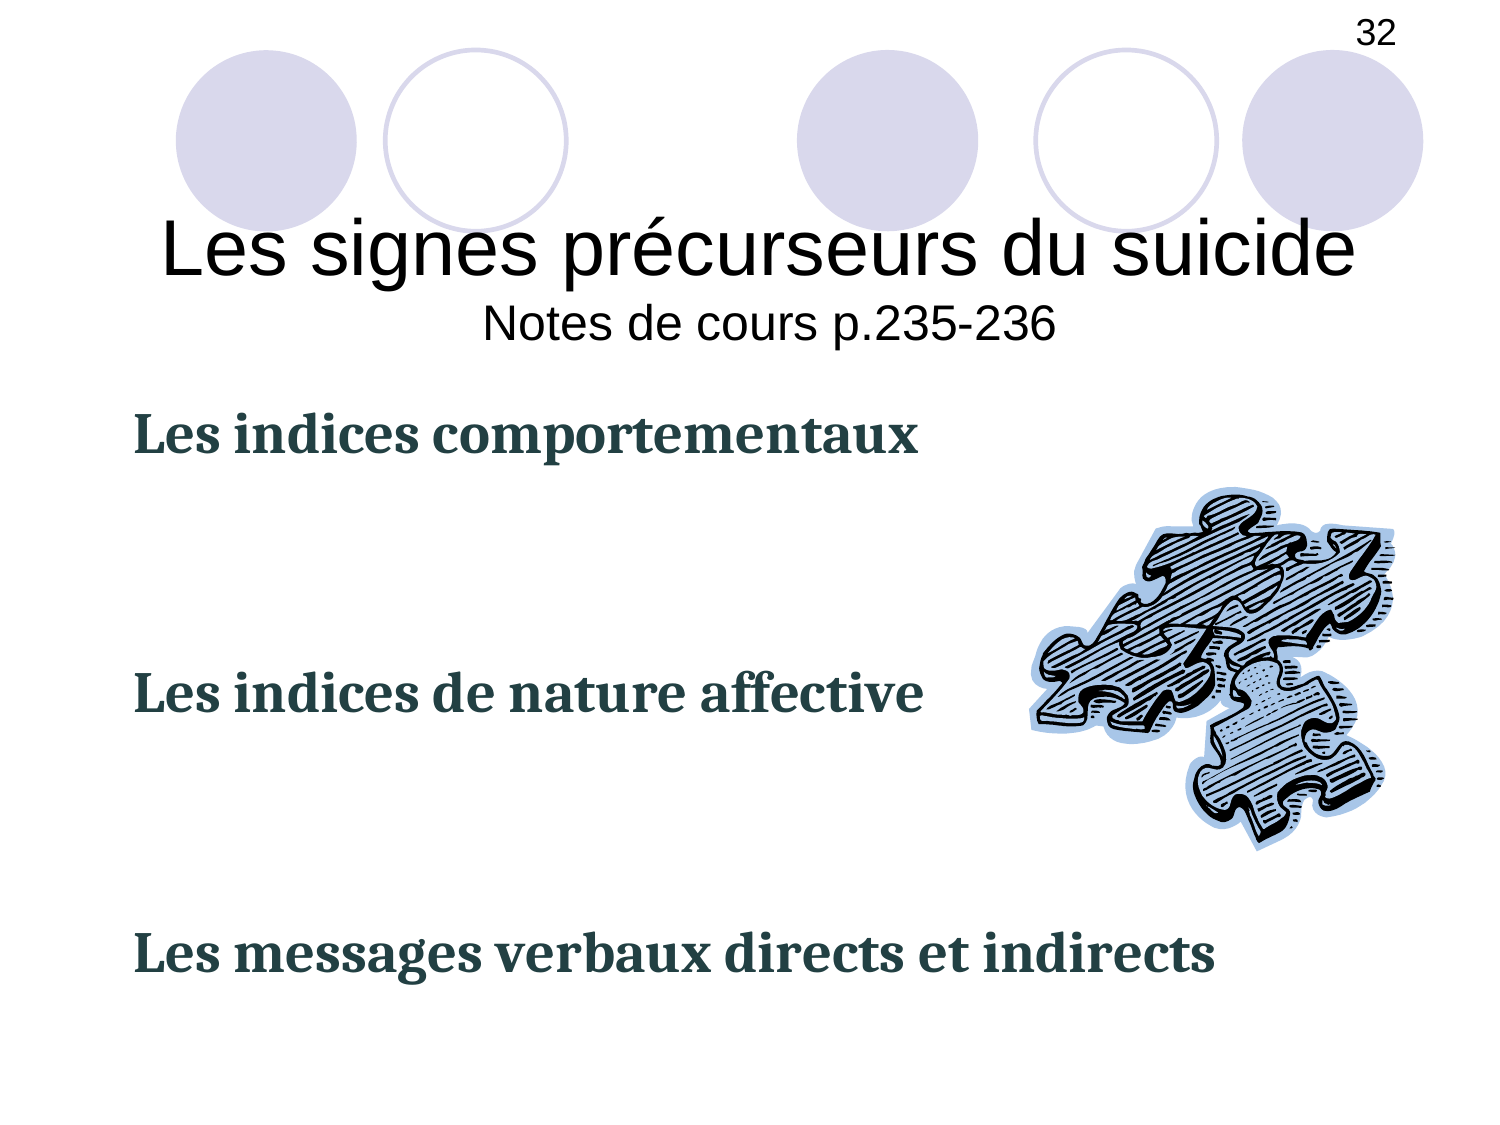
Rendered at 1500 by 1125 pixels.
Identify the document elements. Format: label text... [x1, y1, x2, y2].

picture [1019, 486, 1415, 852]
list Les indices comportementaux Les indices de nature affective Les messages verbaux directs et indirects [59, 301, 1335, 1080]
title Les signes précurseurs du suicide Notes de cours p.235-236 [47, 163, 1495, 383]
